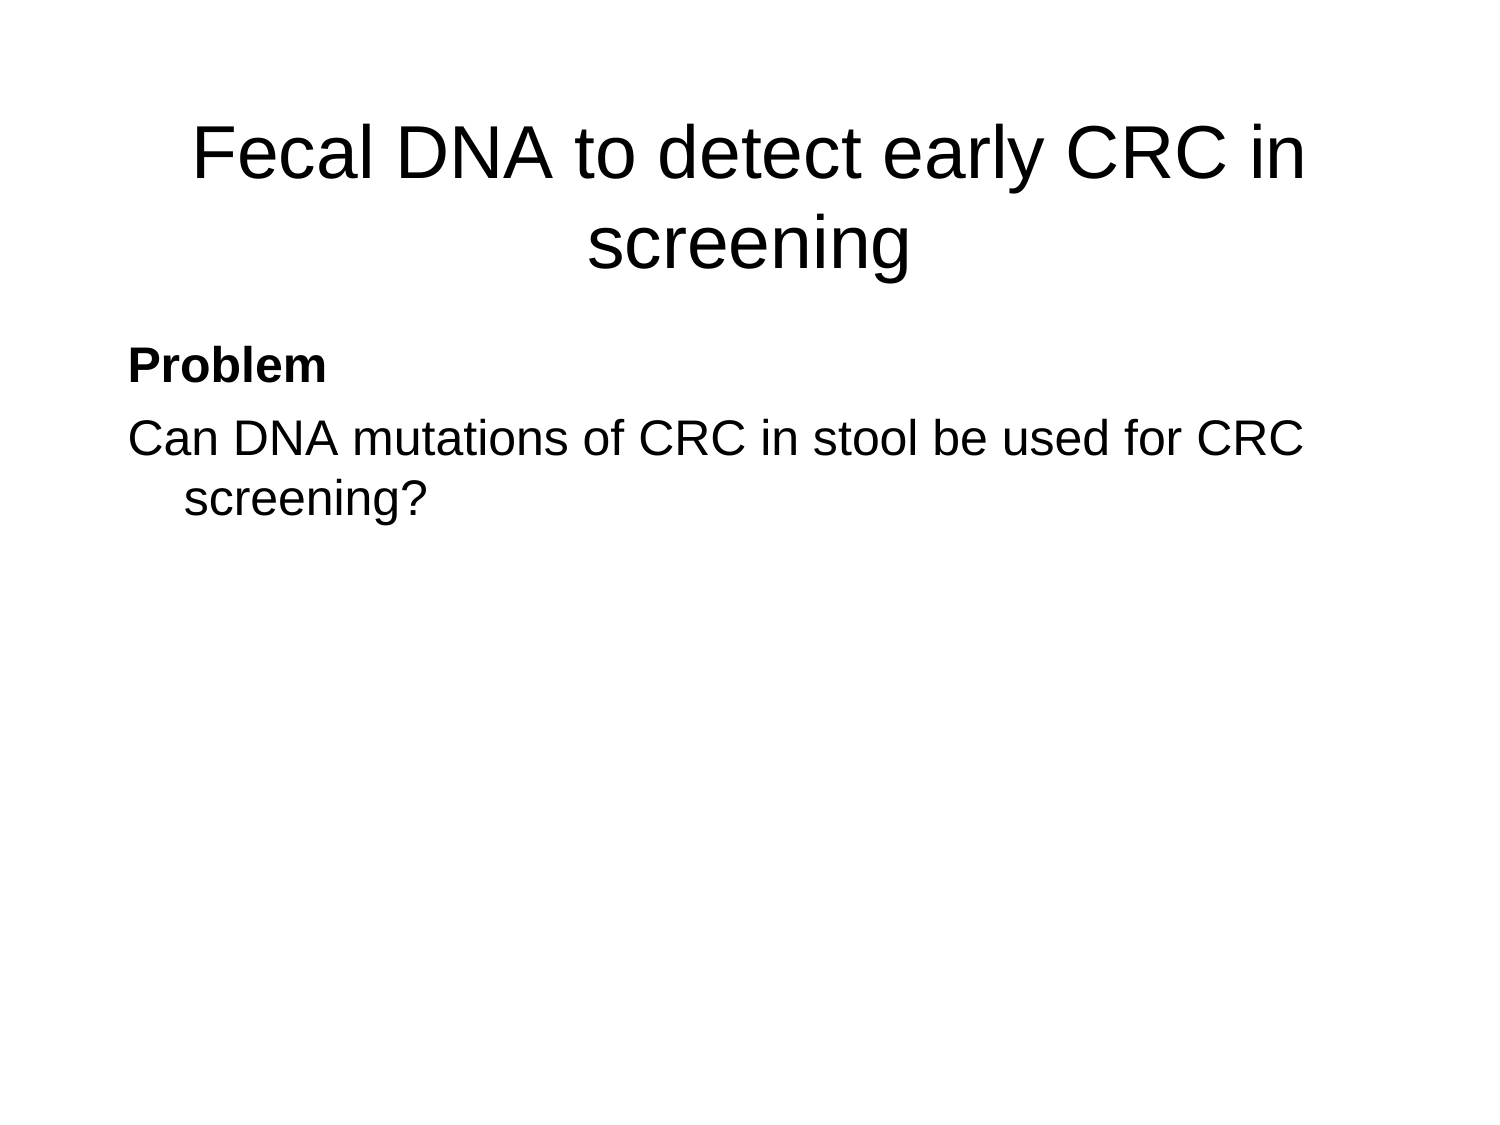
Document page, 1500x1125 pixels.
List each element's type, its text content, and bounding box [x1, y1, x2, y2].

list Problem Can DNA mutations of CRC in stool be used for CRC screening? [112, 324, 1388, 1000]
title Fecal DNA to detect early CRC in screening [112, 96, 1388, 292]
